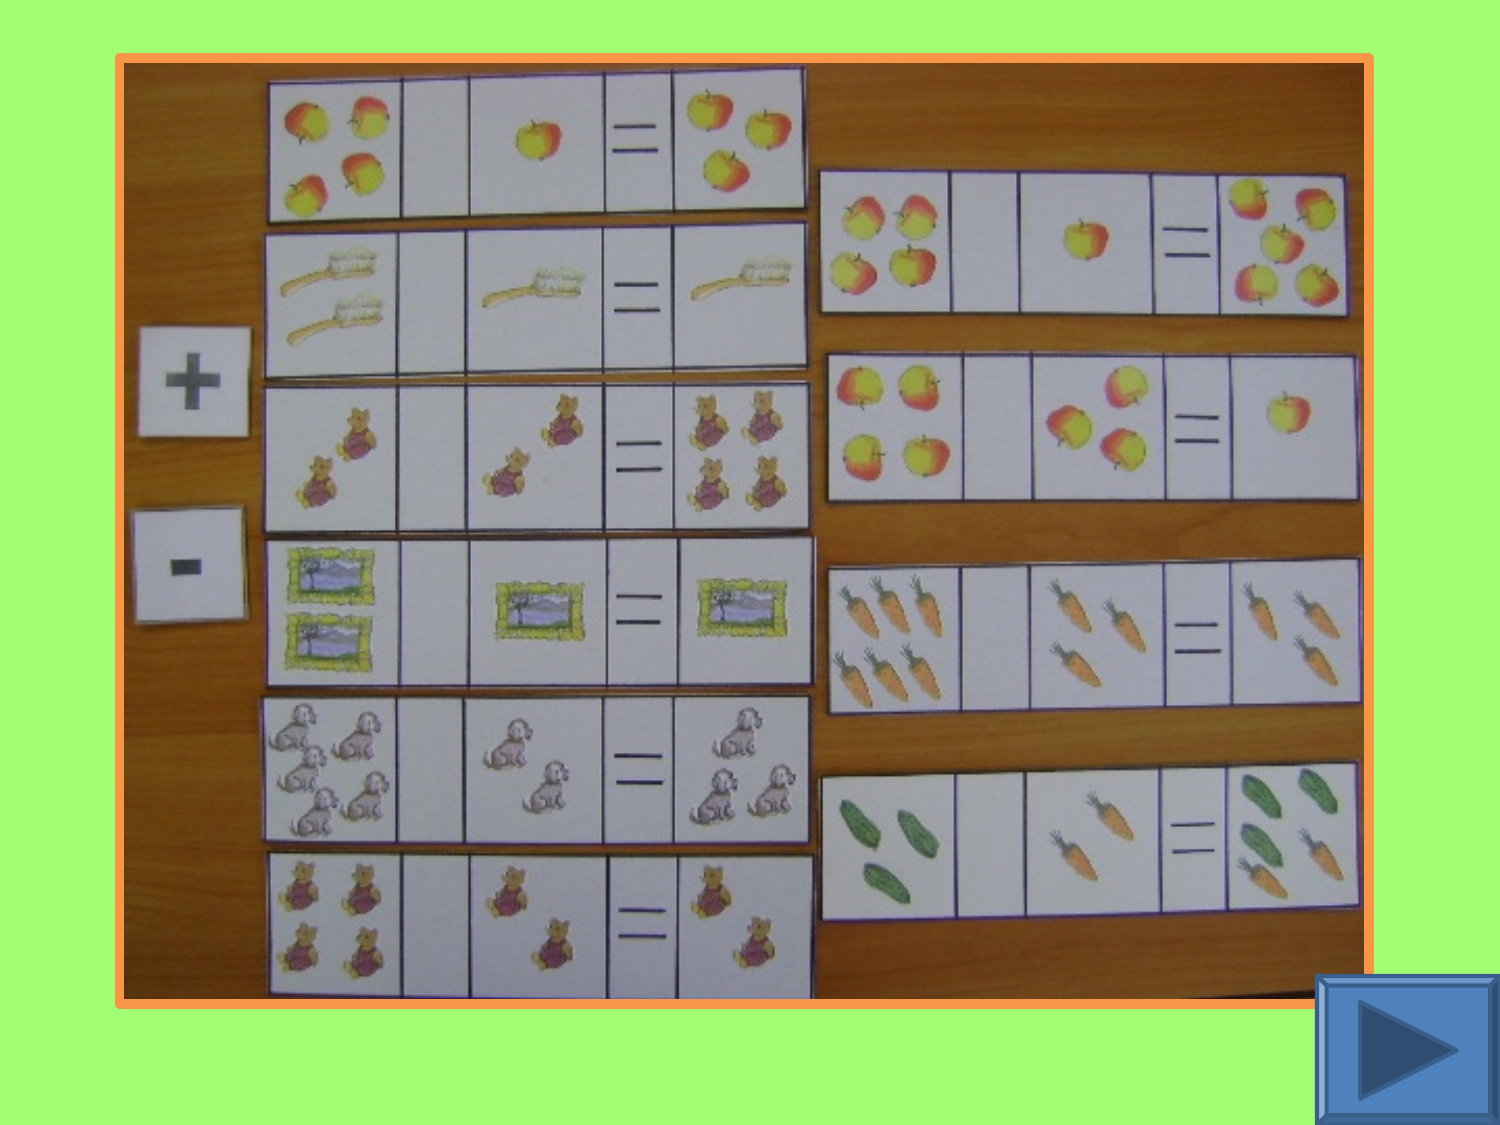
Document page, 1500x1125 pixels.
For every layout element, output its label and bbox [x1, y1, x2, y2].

picture [123, 62, 1365, 1000]
text_box [1318, 975, 1500, 1125]
